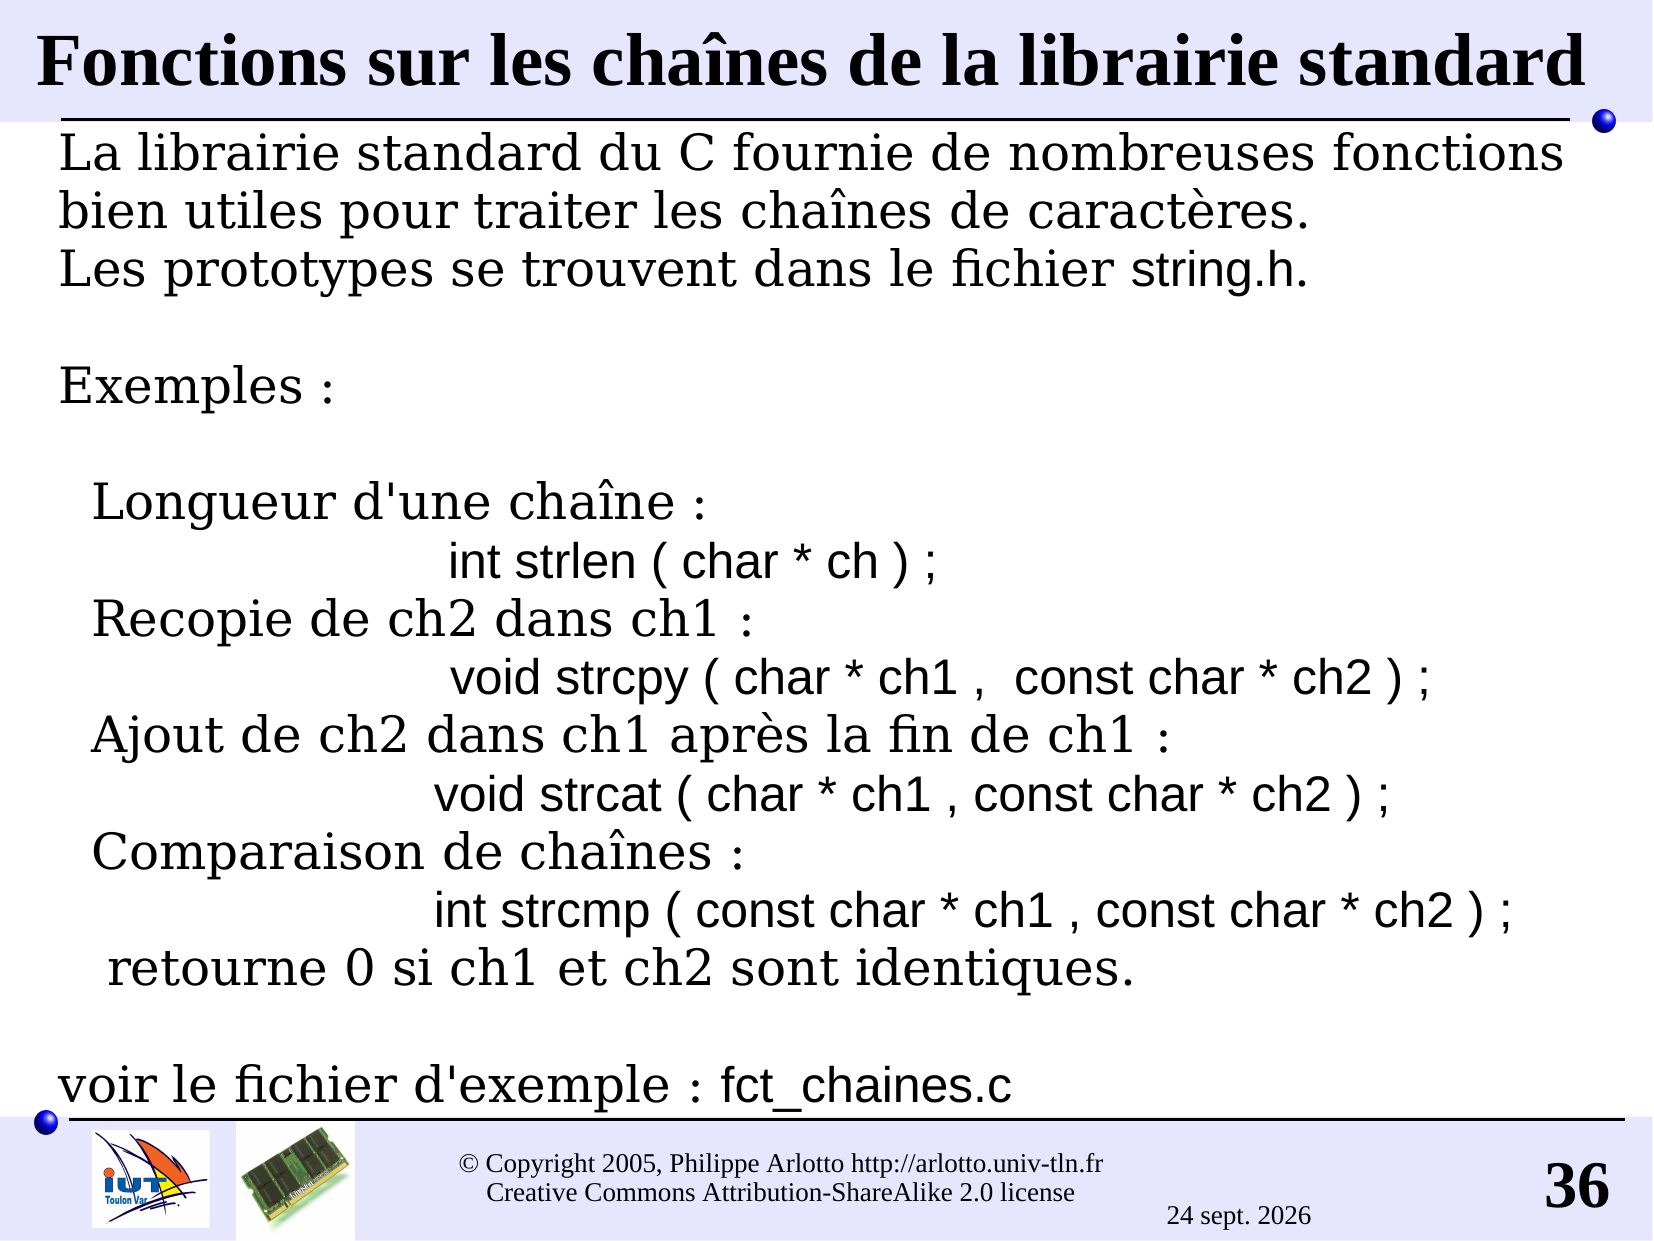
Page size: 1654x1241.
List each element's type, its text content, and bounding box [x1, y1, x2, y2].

title Fonctions sur les chaînes de la librairie standard [0, 14, 1625, 107]
picture [236, 1121, 355, 1241]
text_box La librairie standard du C fournie de nombreuses fonctions bien utiles pour traiter les chaînes de caractères. Les prototypes se trouvent dans le fichier string.h. Exemples : Longueur d'une chaîne : int strlen ( char * ch ) ; Recopie de ch2 dans ch1 : void strcpy ( char * ch1 , const char * ch2 ) ; Ajout de ch2 dans ch1 après la fin de ch1 : void strcat ( char * ch1 , const char * ch2 ) ; Comparaison de chaînes : int strcmp ( const char * ch1 , const char * ch2 ) ; retourne 0 si ch1 et ch2 sont identiques. voir le fichier d'exemple : fct_chaines.c [59, 124, 1567, 1114]
